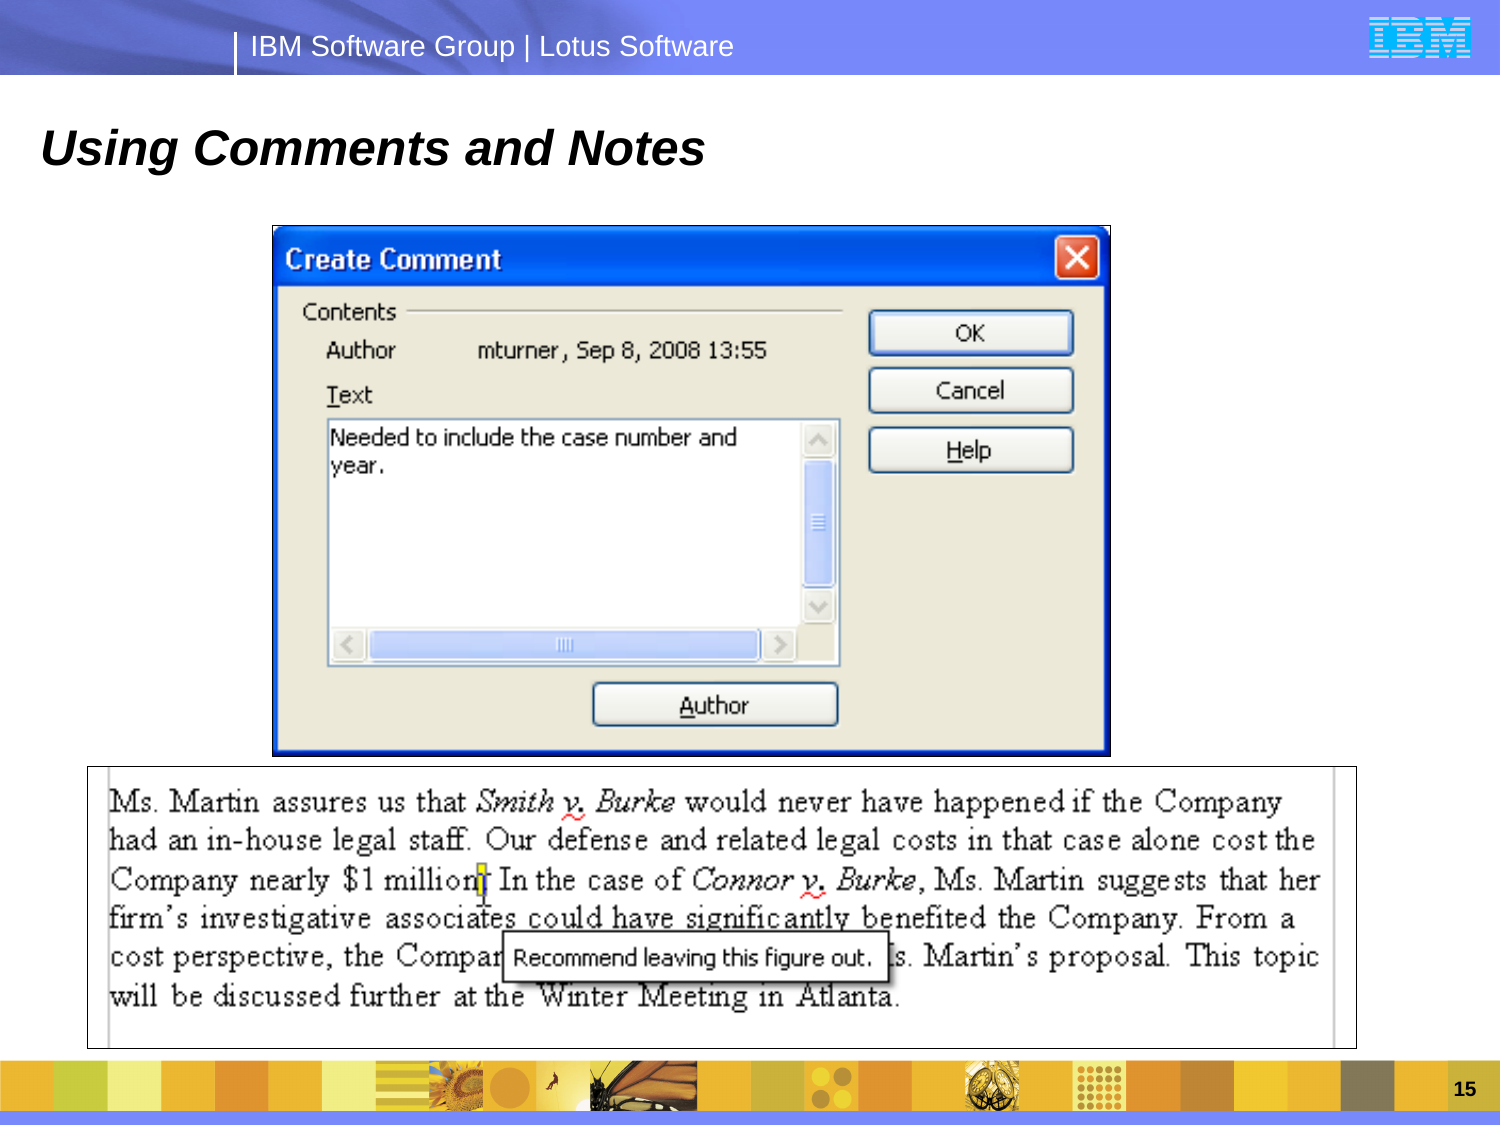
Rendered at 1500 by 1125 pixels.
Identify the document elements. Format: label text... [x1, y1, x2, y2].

picture [0, 1060, 1500, 1111]
picture [272, 225, 1111, 757]
title Using Comments and Notes [25, 114, 1378, 197]
picture [0, 0, 1500, 75]
picture [87, 766, 1357, 1049]
